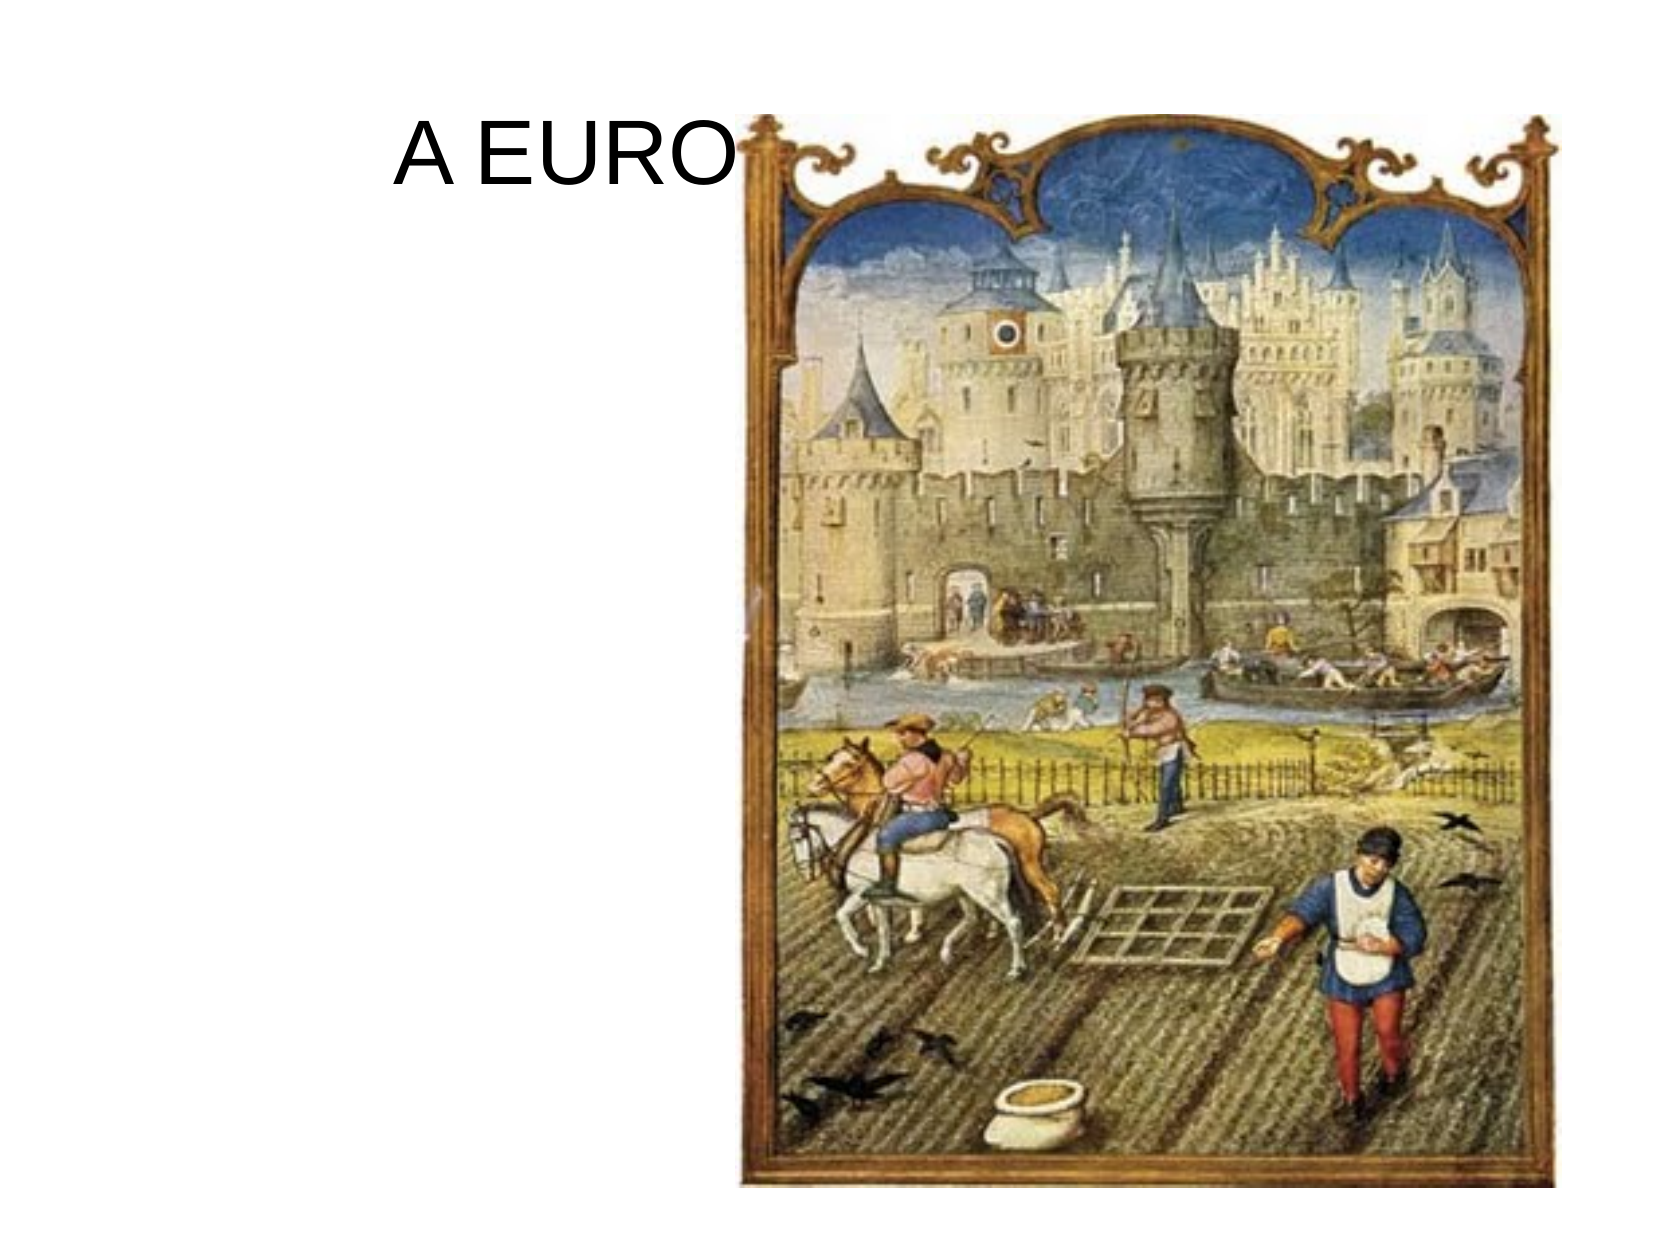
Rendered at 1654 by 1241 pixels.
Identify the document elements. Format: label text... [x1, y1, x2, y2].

picture [735, 114, 1562, 1188]
title A EUROPA FEUDAL [82, 49, 1571, 257]
